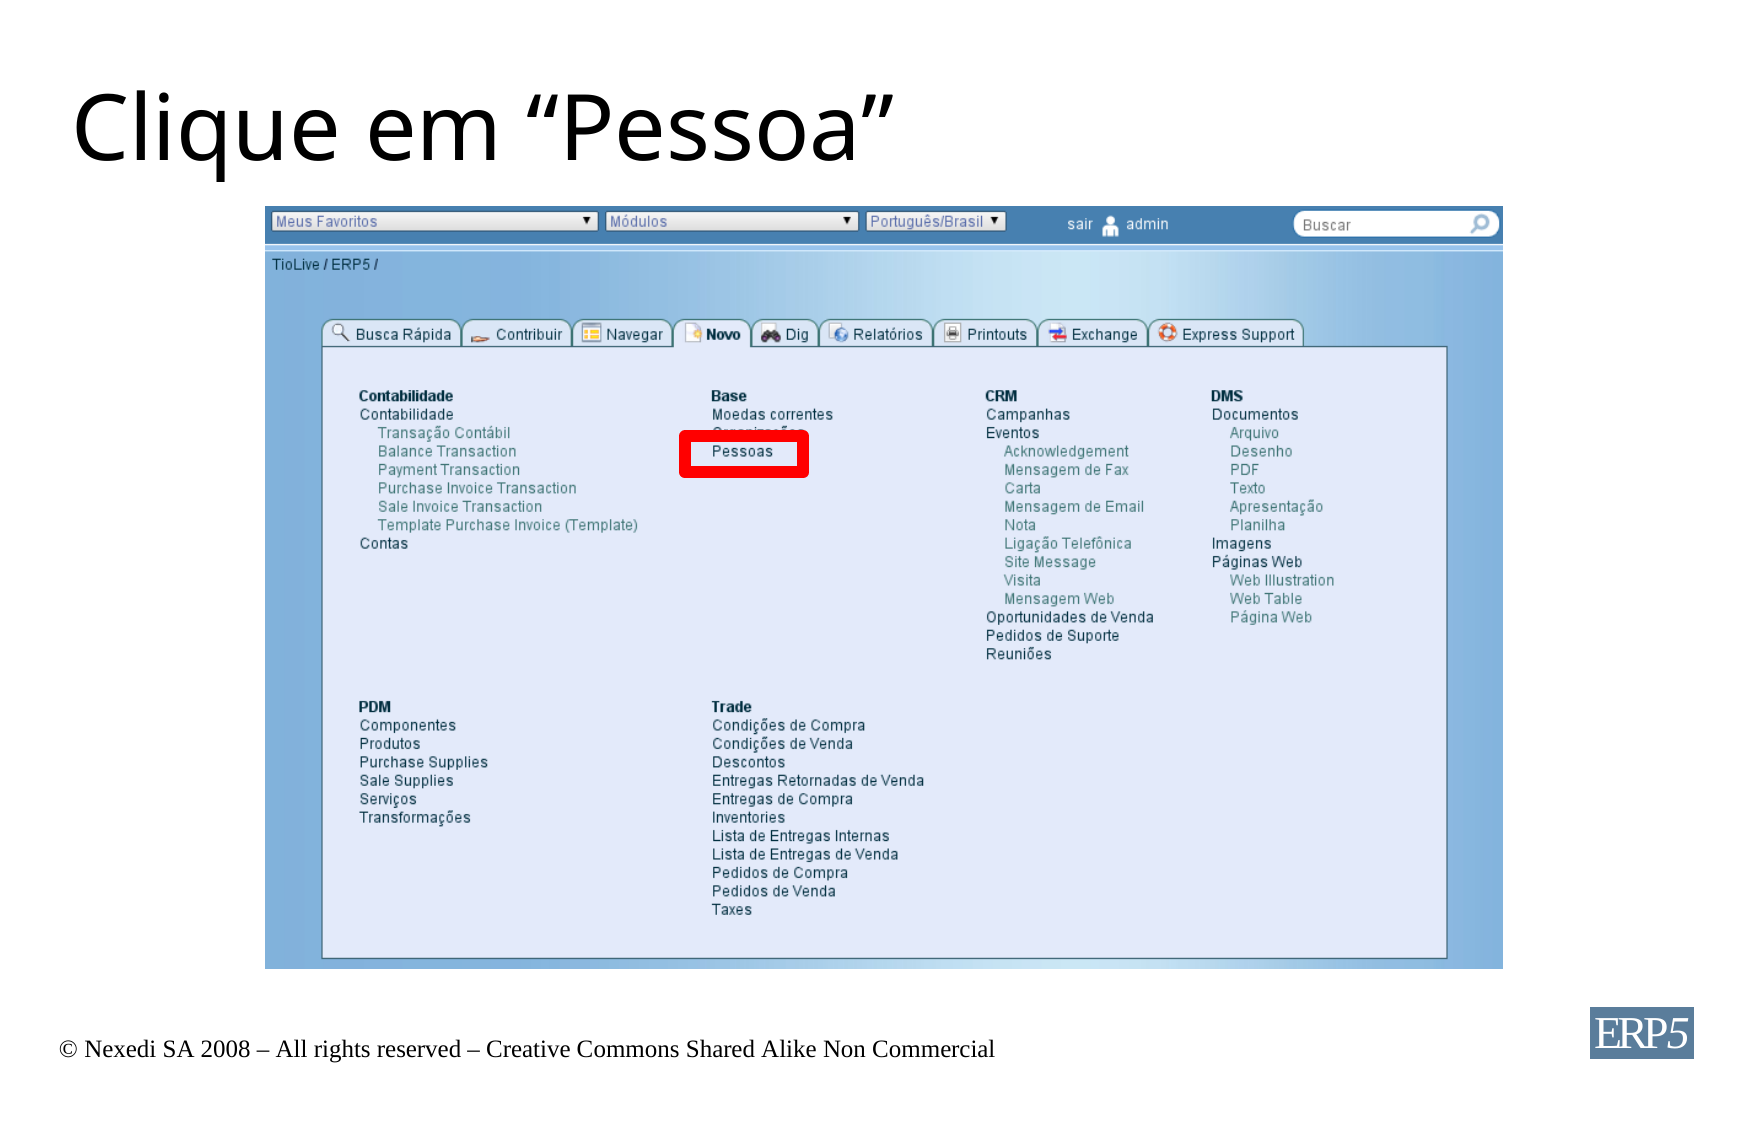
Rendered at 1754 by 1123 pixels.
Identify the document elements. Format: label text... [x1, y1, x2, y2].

title Clique em “Pessoa” [71, 63, 1707, 187]
picture [265, 206, 1503, 969]
